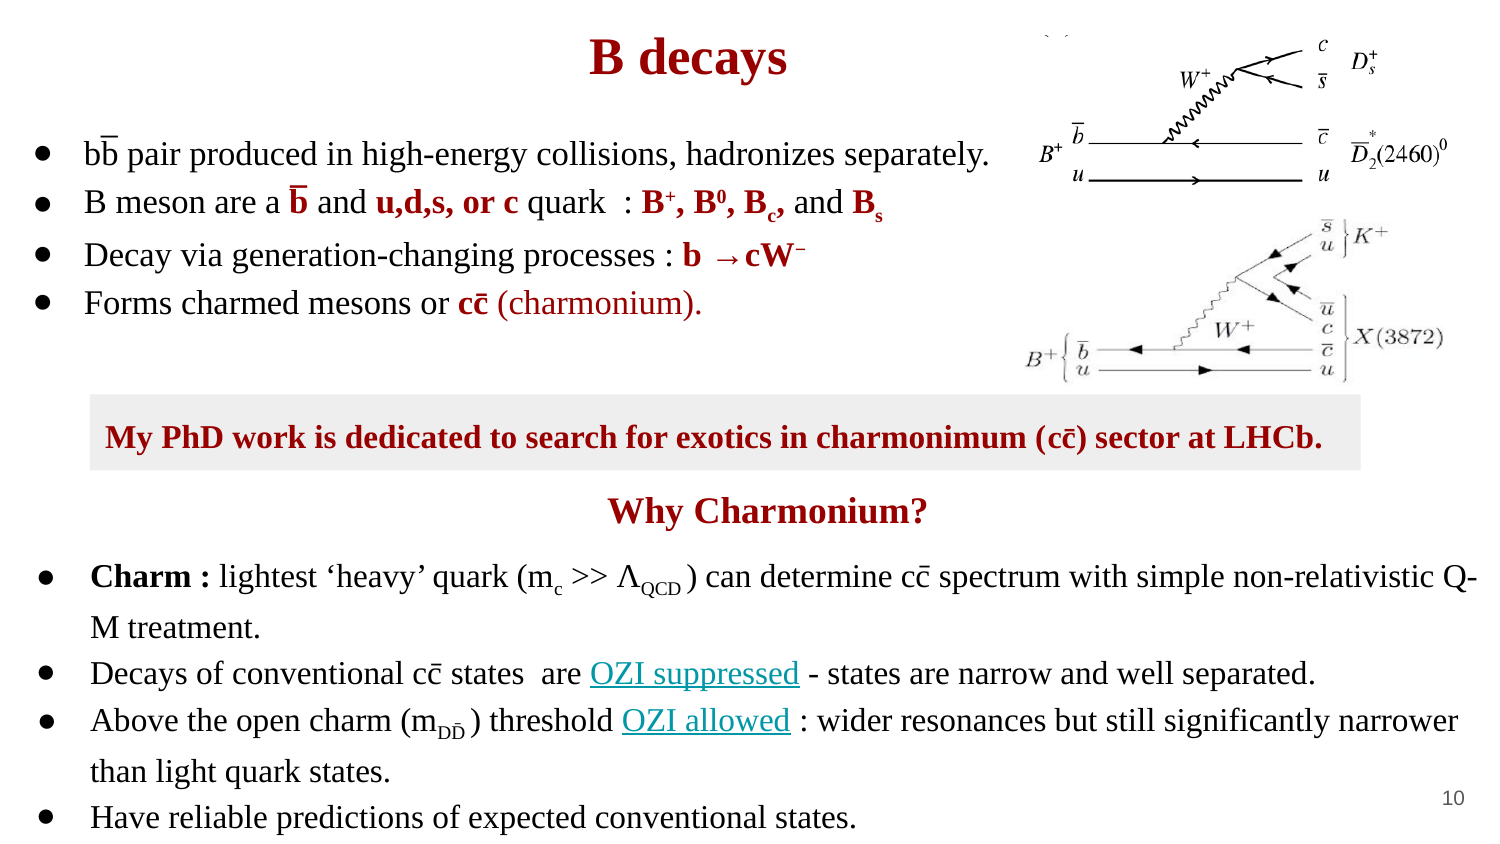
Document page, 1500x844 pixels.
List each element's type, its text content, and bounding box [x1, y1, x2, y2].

text_box Charm : lightest ‘heavy’ quark (mc >> ΛQCD ) can determine cc̄ spectrum with simple non-relativistic Q-M treatment. Decays of conventional cc̄ states are OZI suppressed - states are narrow and well separated. Above the open charm (mDD̄ ) threshold OZI allowed : wider resonances but still significantly narrower than light quark states. Have reliable predictions of expected conventional states. [0, 531, 1500, 844]
list bb̅ pair produced in high-energy collisions, hadronizes separately. B meson are a b̅ and u,d,s, or c quark : B+, B0, Bc, and Bs Decay via generation-changing processes : b →cW− Forms charmed mesons or cc̄ (charmonium). [0, 109, 1008, 368]
text_box Why Charmonium? [592, 446, 945, 549]
picture [1007, 35, 1460, 387]
text_box My PhD work is dedicated to search for exotics in charmonimum (cc̄) sector at LHCb. [89, 394, 1361, 471]
title B decays [61, 6, 1460, 101]
